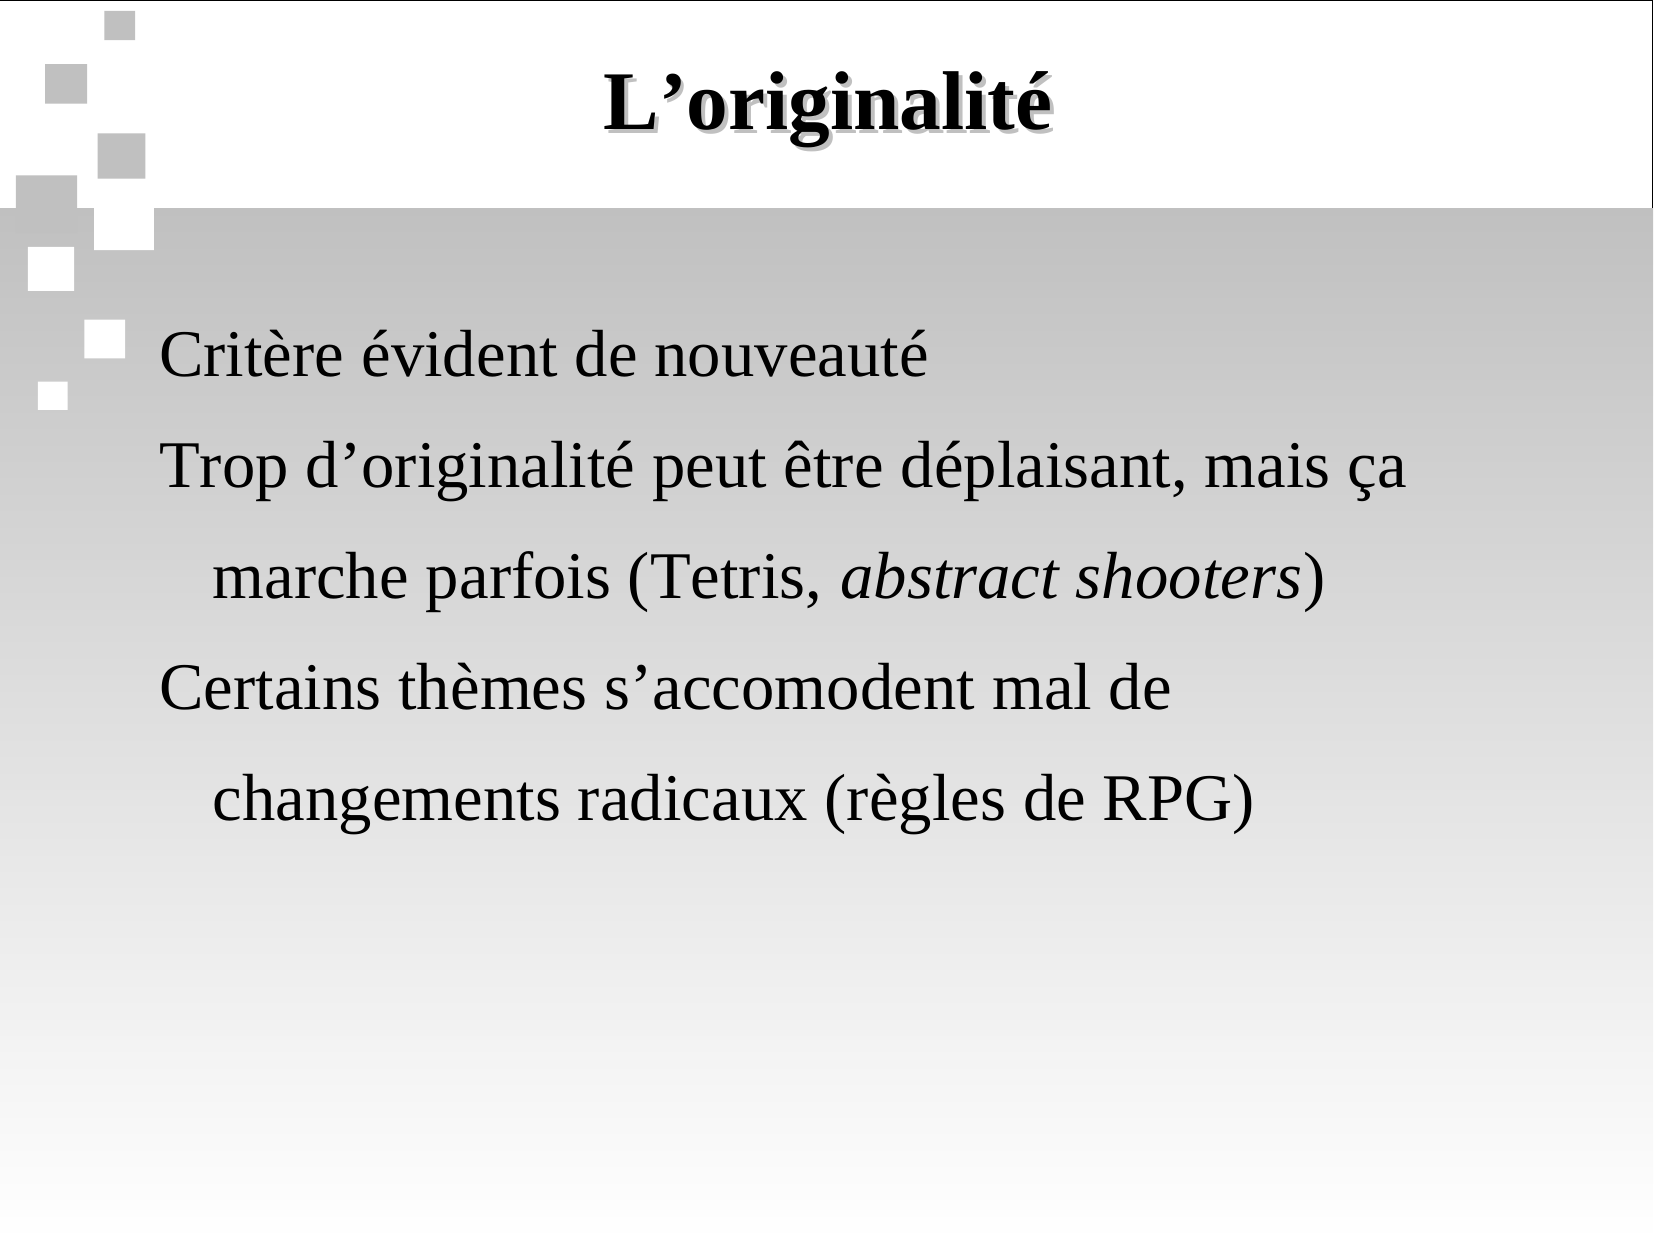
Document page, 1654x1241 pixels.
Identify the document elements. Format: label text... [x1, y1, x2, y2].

title L’originalité [90, 0, 1567, 204]
list Critère évident de nouveauté Trop d’originalité peut être déplaisant, mais ça marche parfois (Tetris, abstract shooters) Certains thèmes s’accomodent mal de changements radicaux (règles de RPG) [141, 279, 1532, 1183]
